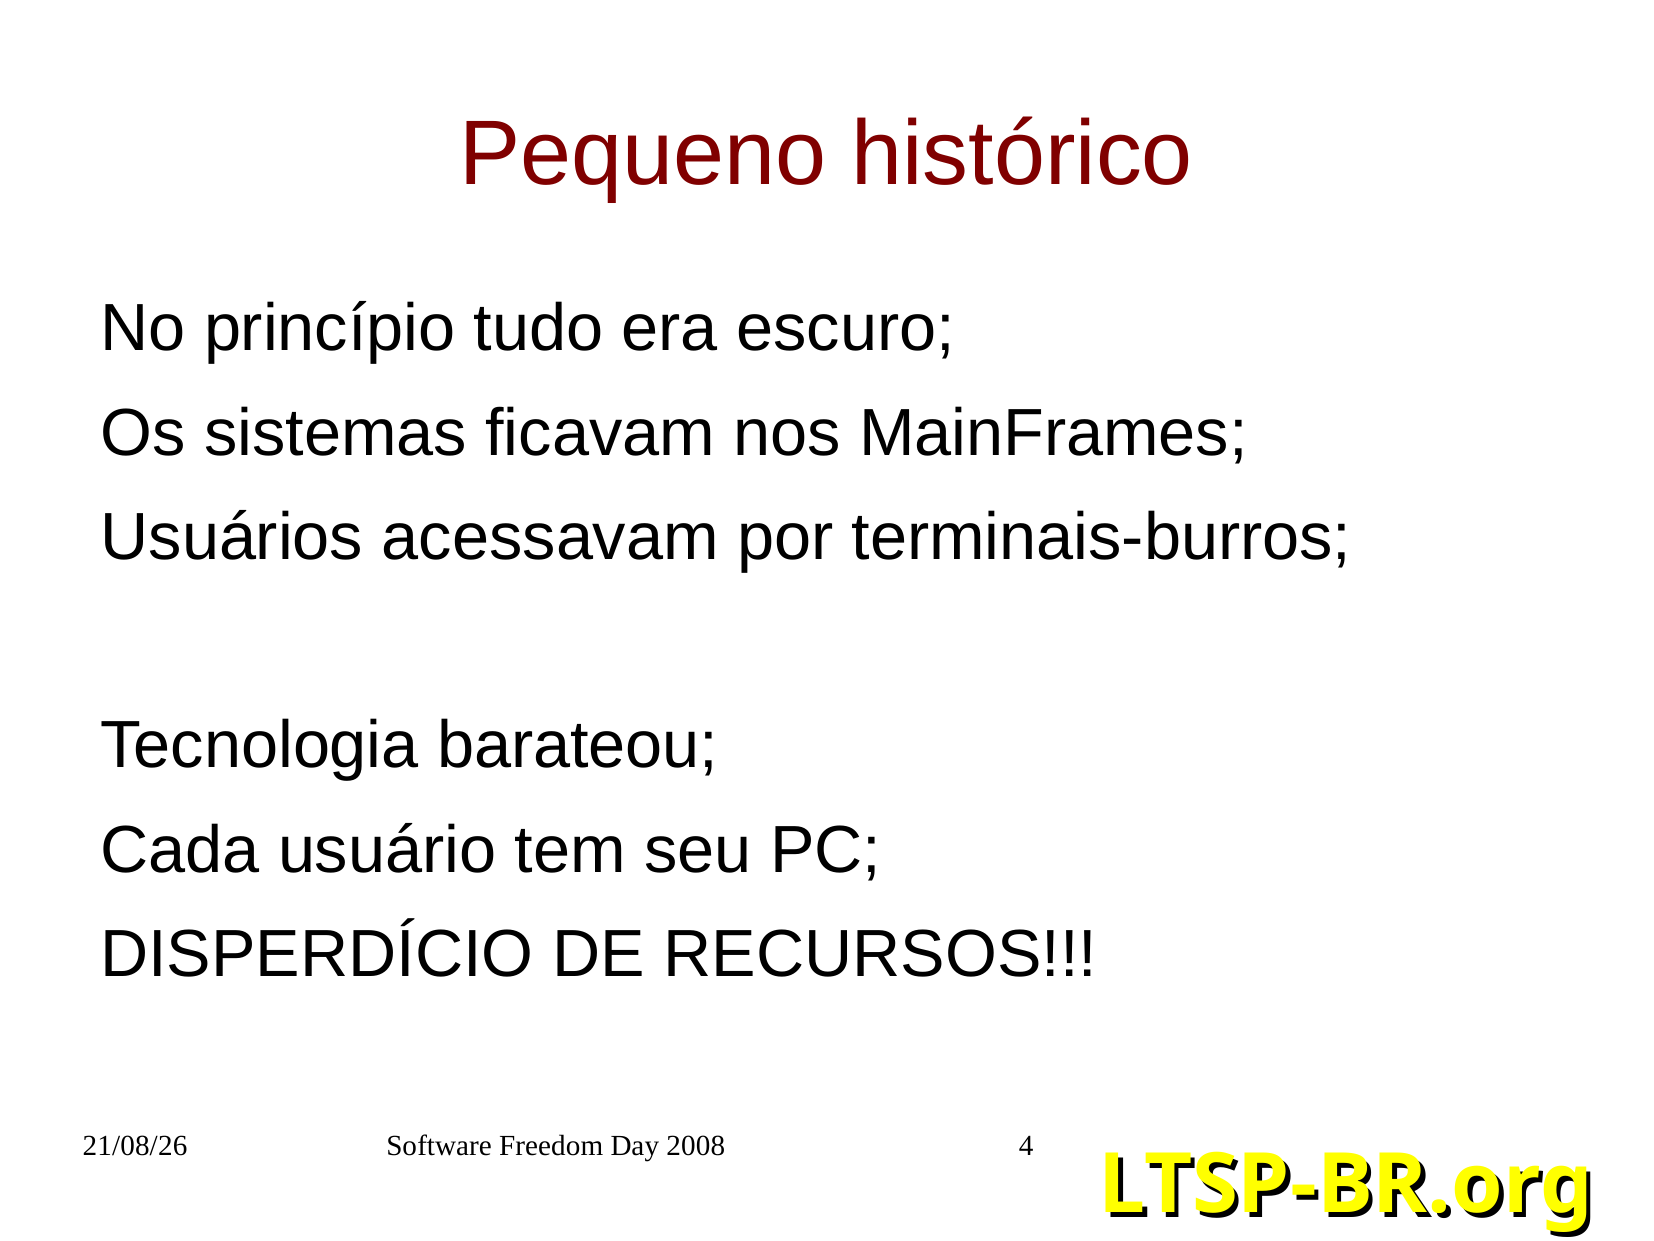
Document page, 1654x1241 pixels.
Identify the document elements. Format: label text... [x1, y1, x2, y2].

title Pequeno histórico [82, 56, 1571, 250]
list No princípio tudo era escuro; Os sistemas ficavam nos MainFrames; Usuários acessavam por terminais-burros; Tecnologia barateou; Cada usuário tem seu PC; DISPERDÍCIO DE RECURSOS!!! [82, 290, 1571, 1094]
